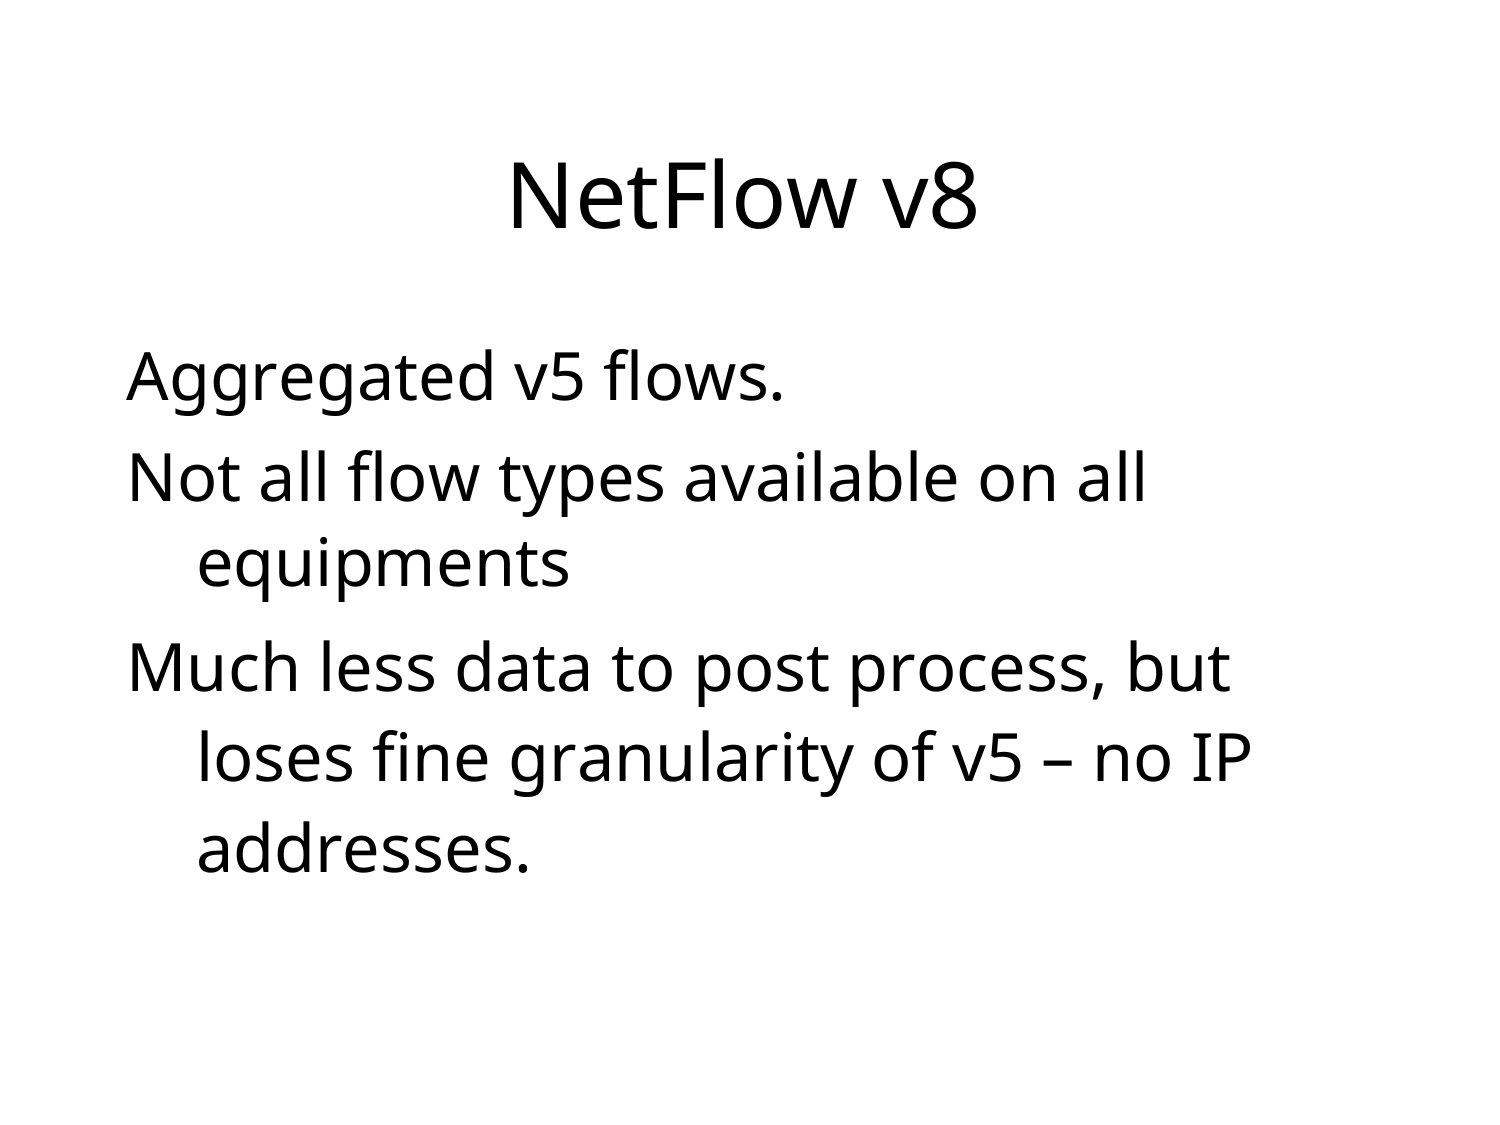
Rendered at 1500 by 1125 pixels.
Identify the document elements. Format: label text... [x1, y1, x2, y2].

title NetFlow v8 [112, 62, 1388, 324]
list Aggregated v5 flows. Not all flow types available on all equipments Much less data to post process, but loses fine granularity of v5 – no IP addresses. [112, 324, 1388, 1125]
